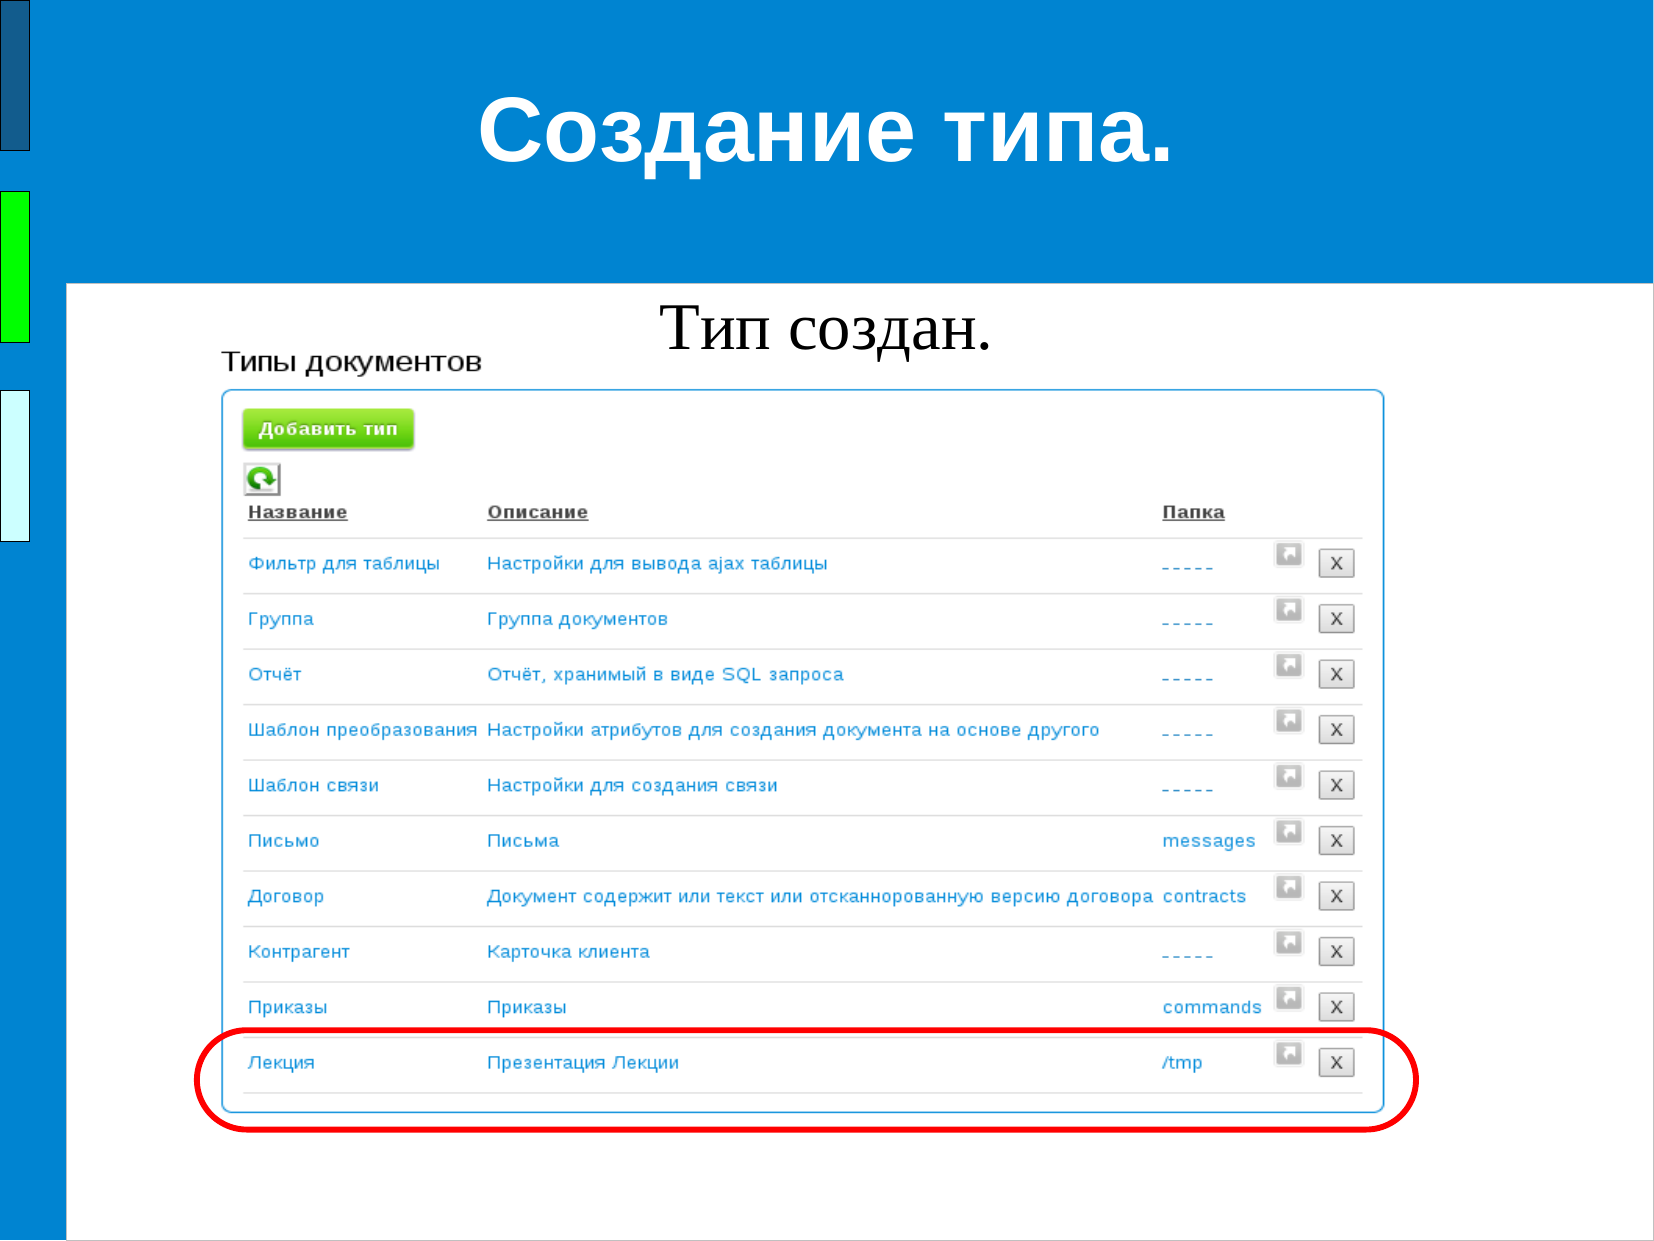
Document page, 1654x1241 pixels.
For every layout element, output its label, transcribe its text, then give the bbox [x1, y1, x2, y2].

picture [206, 1094, 1480, 1202]
picture [206, 1094, 1410, 1126]
subtitle Тип создан. [82, 290, 1571, 1094]
title Создание типа. [82, 25, 1571, 233]
